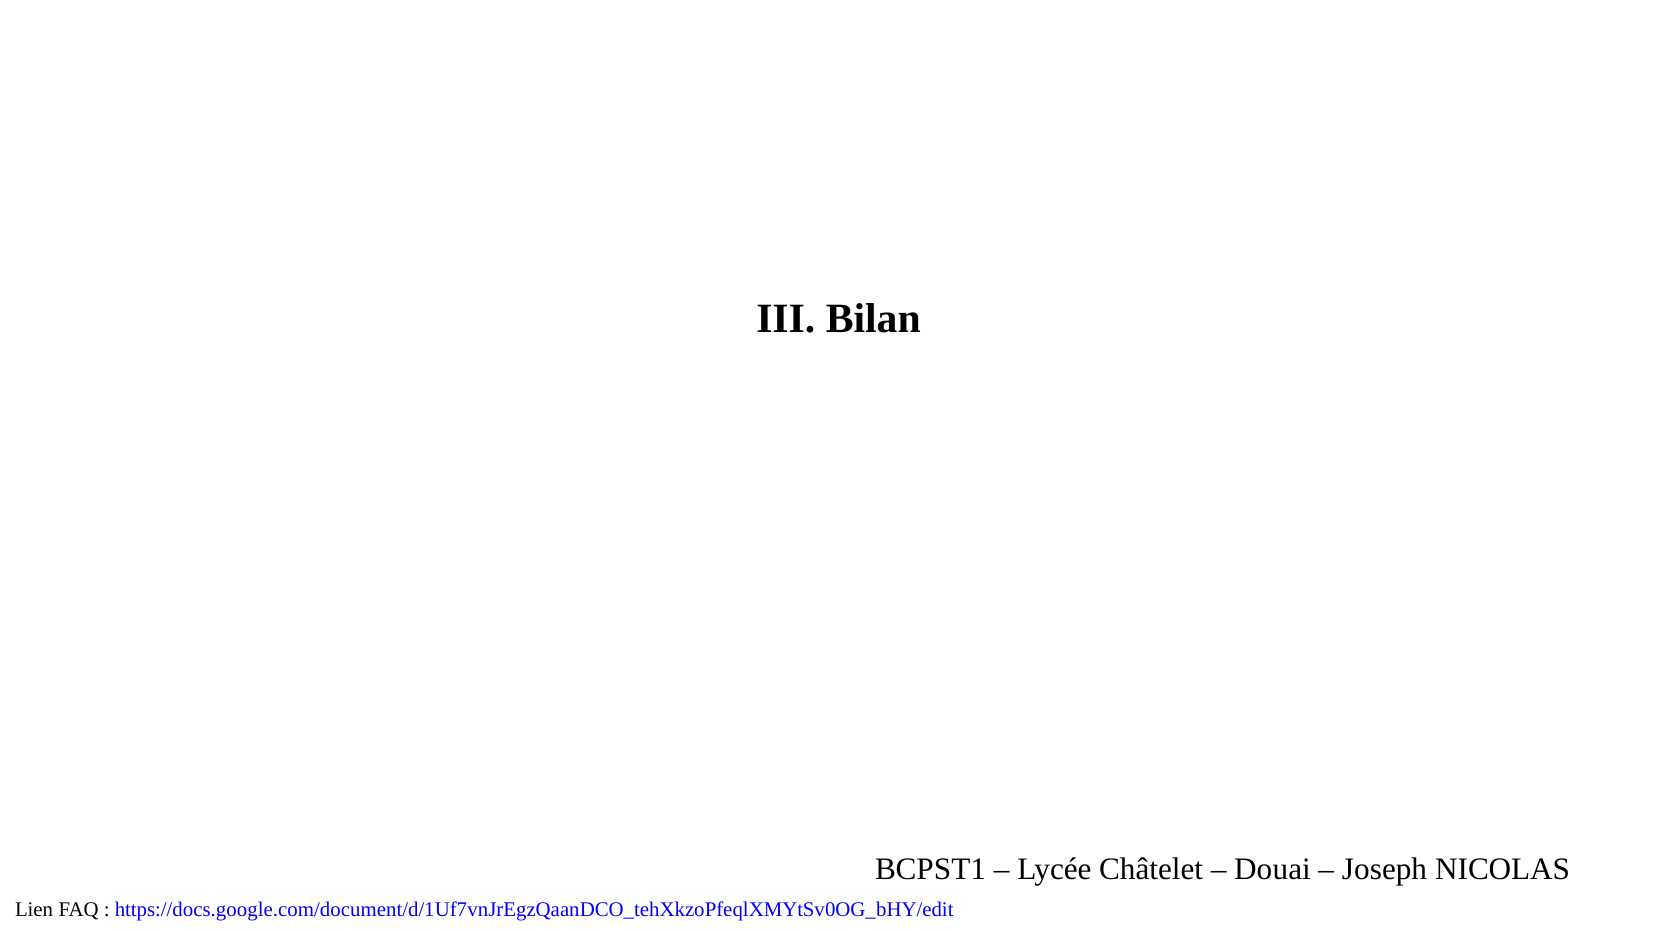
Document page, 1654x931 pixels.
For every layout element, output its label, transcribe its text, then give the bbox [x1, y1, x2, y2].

text_box III. Bilan [94, 295, 1583, 378]
text_box Lien FAQ : https://docs.google.com/document/d/1Uf7vnJrEgzQaanDCO_tehXkzoPfeqlXMYtSv0OG_bHY/edit [0, 897, 993, 931]
text_box BCPST1 – Lycée Châtelet – Douai – Joseph NICOLAS [637, 832, 1571, 905]
